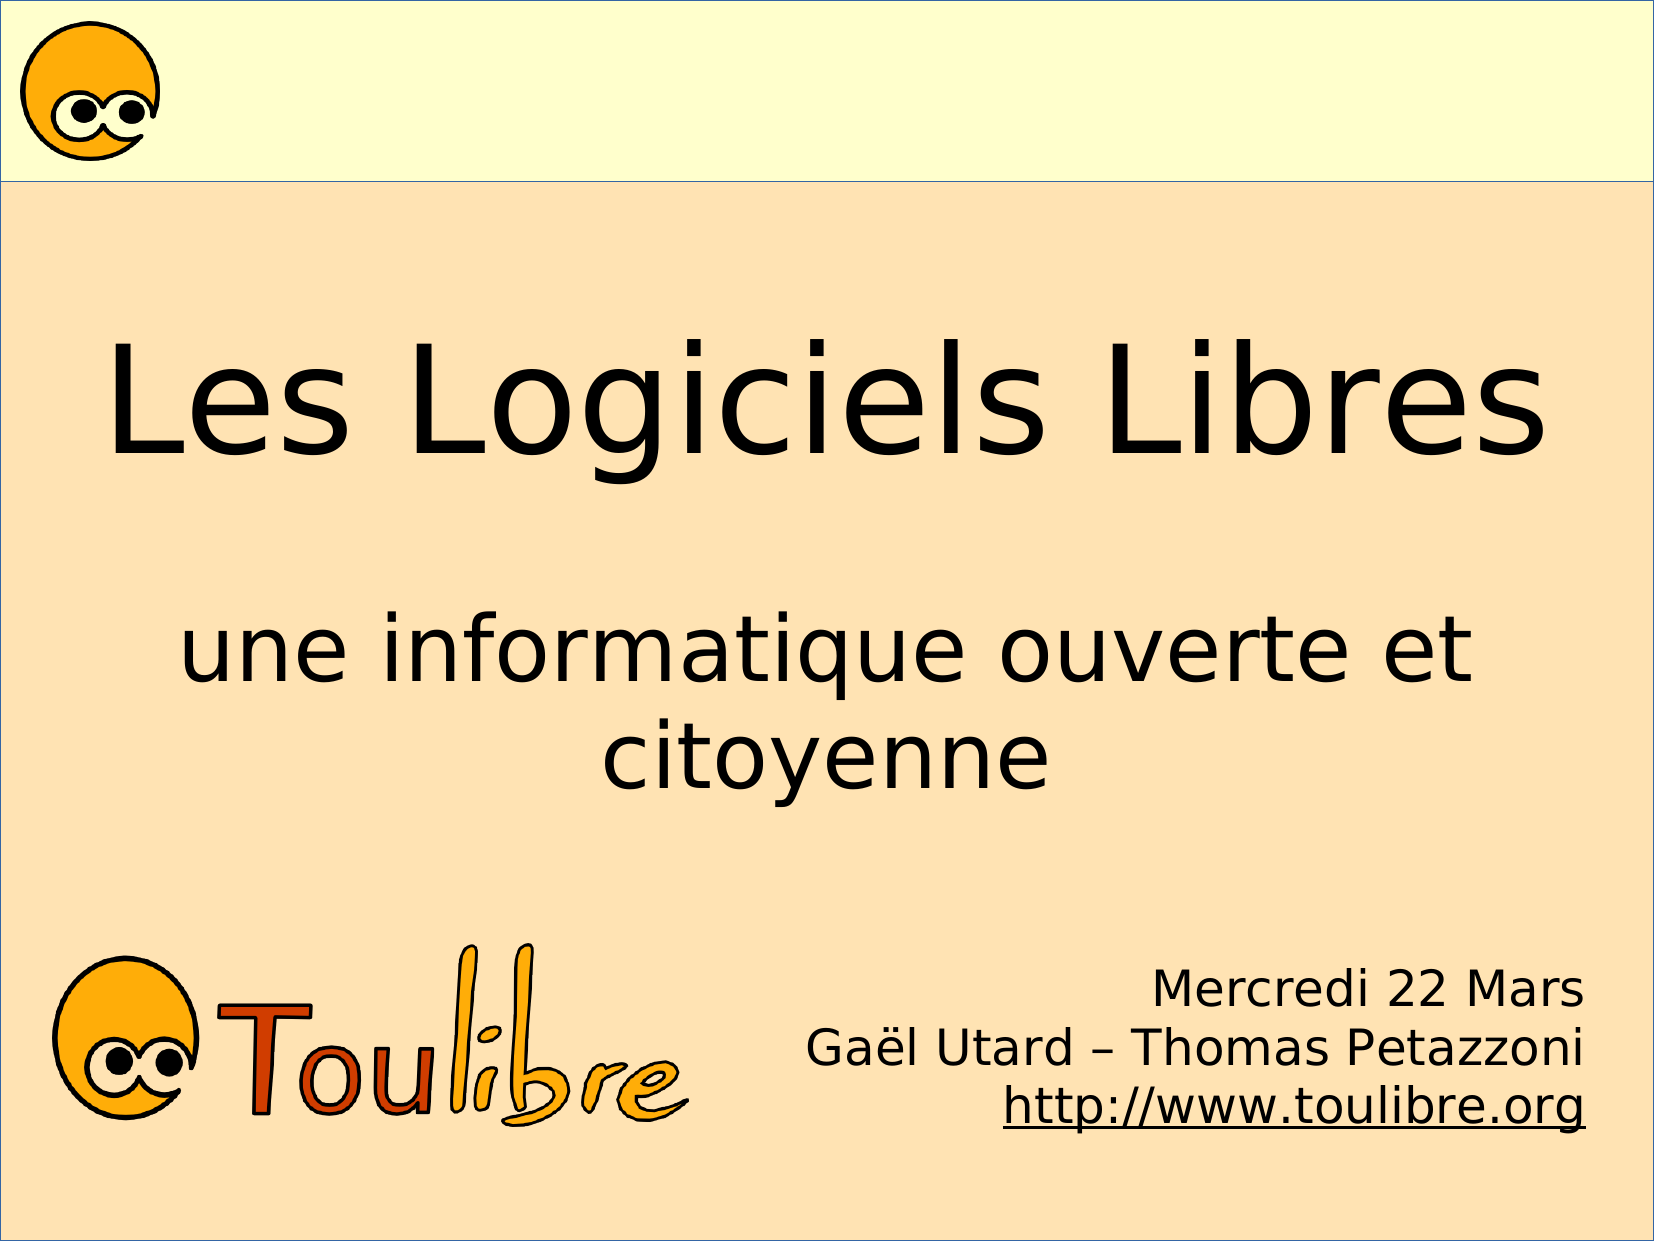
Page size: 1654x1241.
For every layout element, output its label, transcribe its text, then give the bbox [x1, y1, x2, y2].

picture [20, 21, 160, 161]
text_box Les Logiciels Libres une informatique ouverte et citoyenne [0, 306, 1654, 818]
text_box Mercredi 22 Mars Gaël Utard – Thomas Petazzoni http://www.toulibre.org [61, 952, 1601, 1143]
picture [52, 943, 689, 1127]
